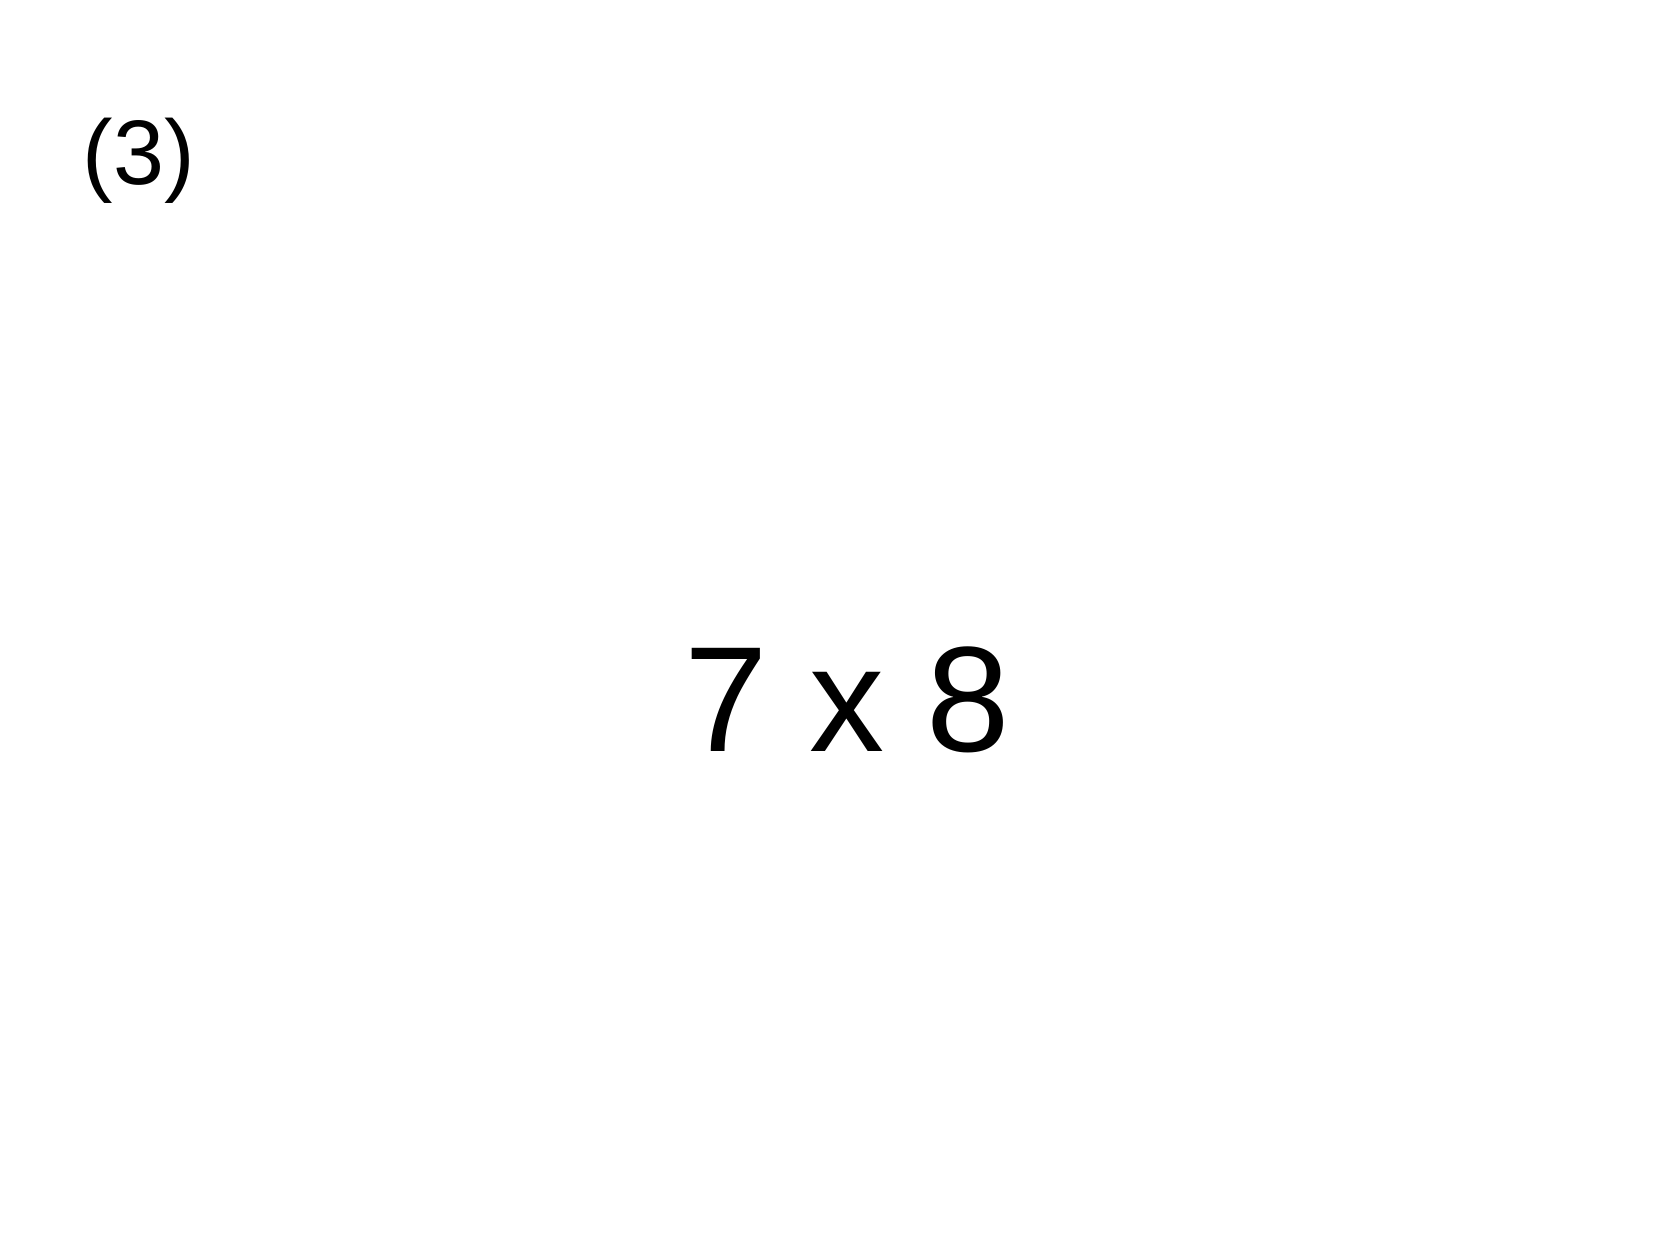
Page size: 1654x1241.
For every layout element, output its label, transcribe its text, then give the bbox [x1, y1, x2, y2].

subtitle 7 x 8 [82, 297, 1571, 1102]
title (3) [82, 56, 1571, 250]
